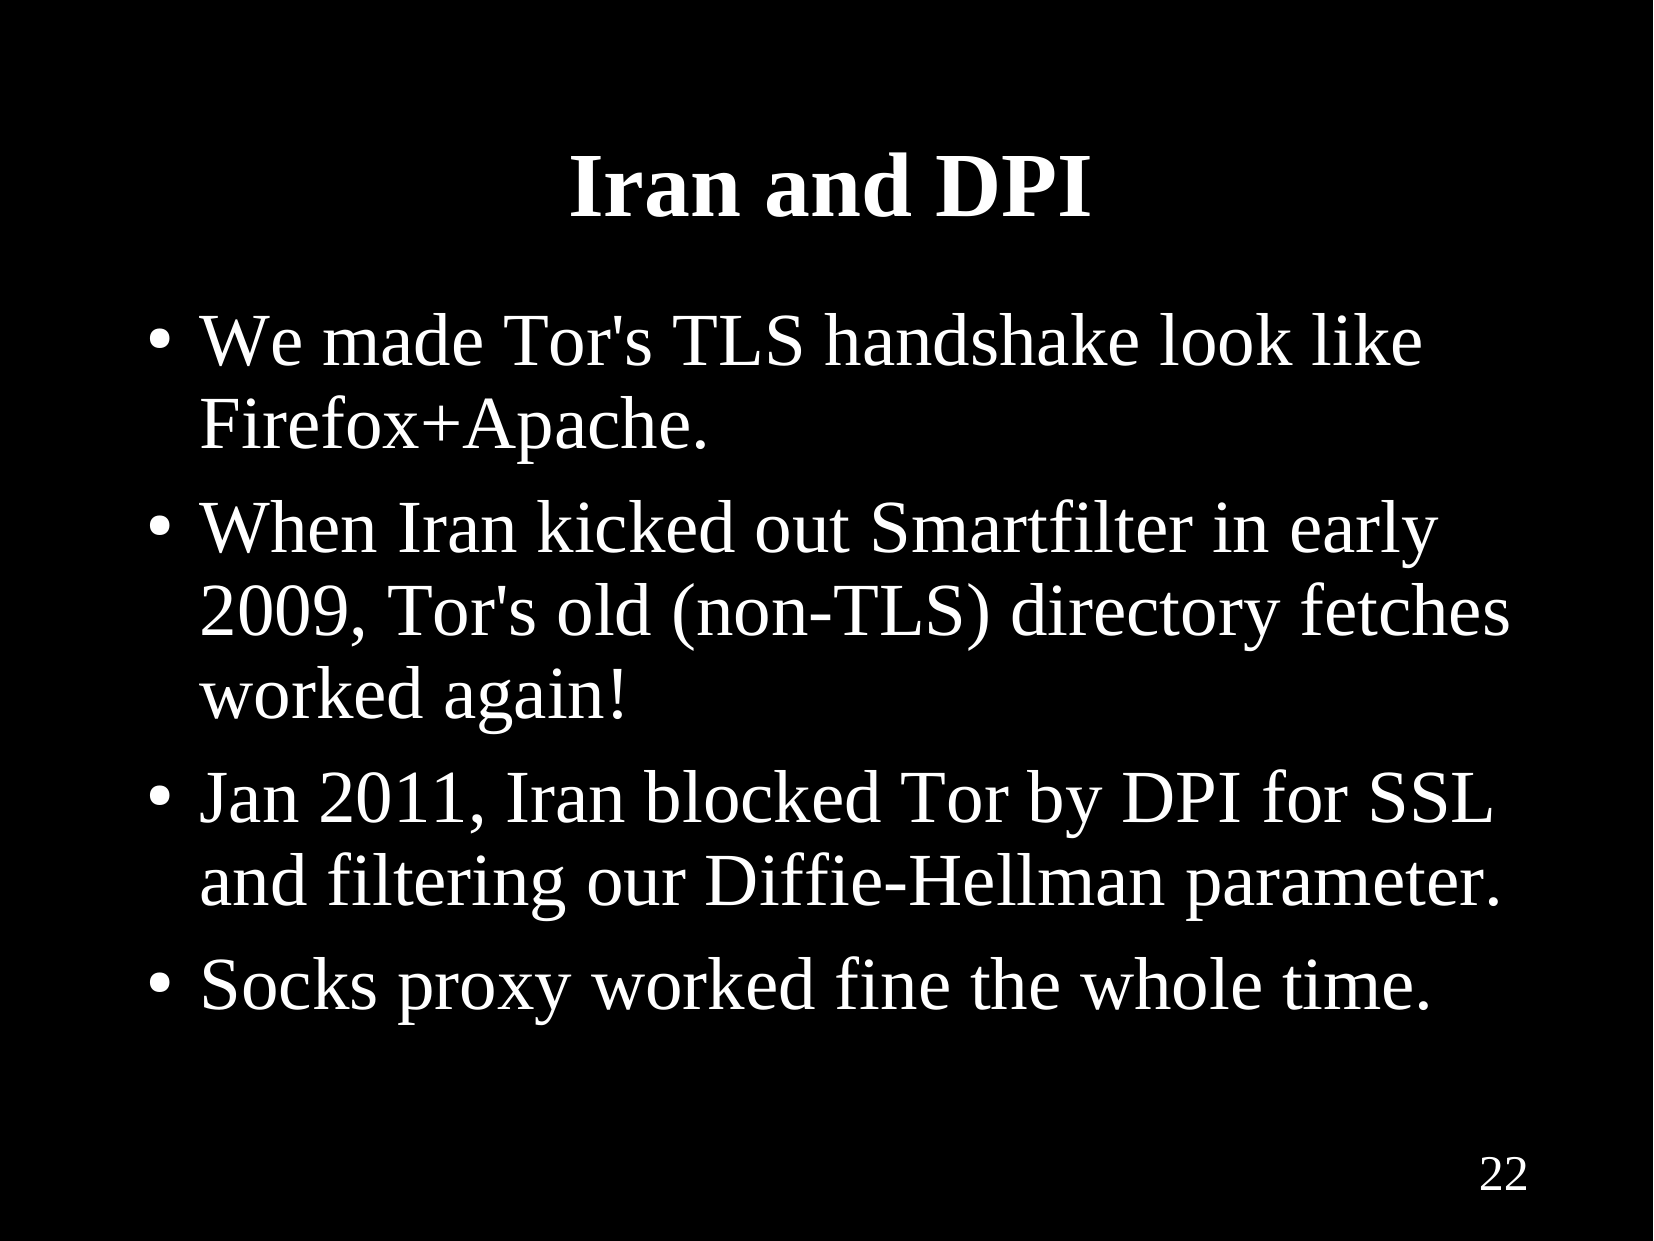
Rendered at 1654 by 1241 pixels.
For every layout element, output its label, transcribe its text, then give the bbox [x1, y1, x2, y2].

list We made Tor's TLS handshake look like Firefox+Apache. When Iran kicked out Smartfilter in early 2009, Tor's old (non-TLS) directory fetches worked again! Jan 2011, Iran blocked Tor by DPI for SSL and filtering our Diffie-Hellman parameter. Socks proxy worked fine the whole time. [128, 298, 1541, 1081]
title Iran and DPI [125, 81, 1537, 289]
